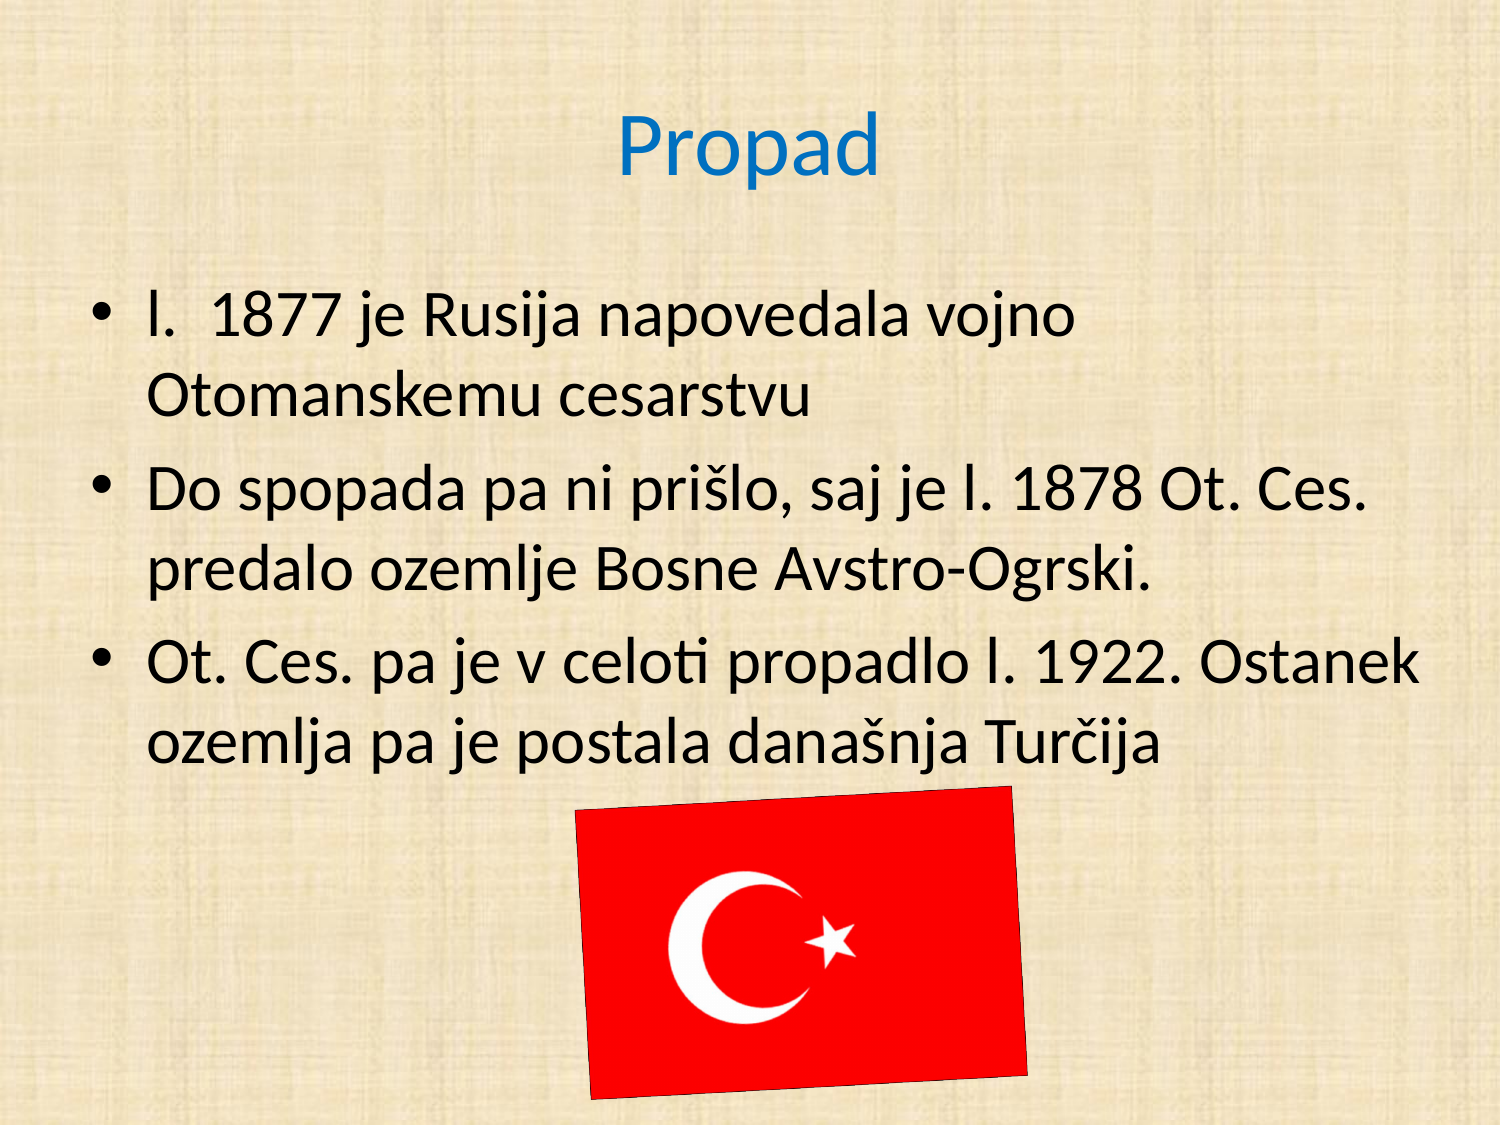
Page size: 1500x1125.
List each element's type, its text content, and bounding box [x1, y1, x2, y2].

title Propad [75, 45, 1425, 233]
picture [0, 0, 1500, 1125]
list l. 1877 je Rusija napovedala vojno Otomanskemu cesarstvu Do spopada pa ni prišlo, saj je l. 1878 Ot. Ces. predalo ozemlje Bosne Avstro-Ogrski. Ot. Ces. pa je v celoti propadlo l. 1922. Ostanek ozemlja pa je postala današnja Turčija [75, 262, 1442, 1005]
